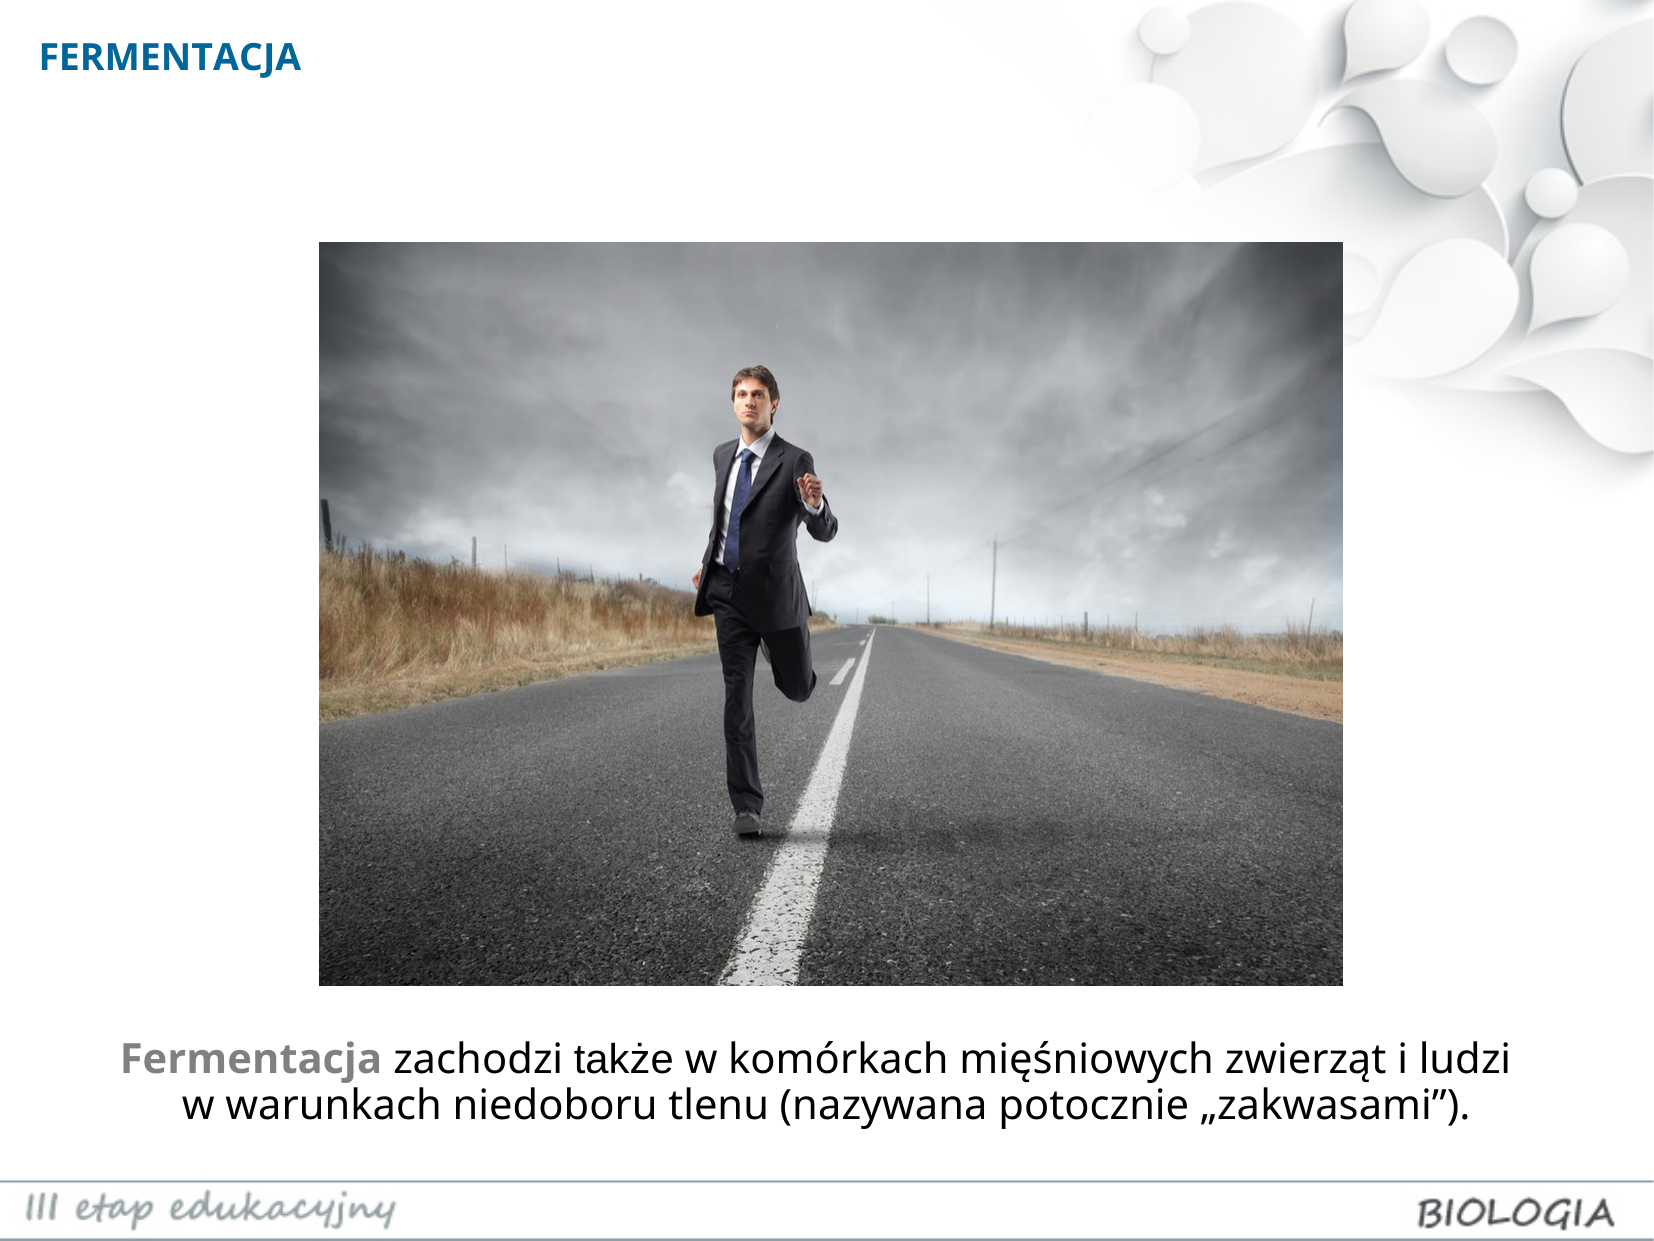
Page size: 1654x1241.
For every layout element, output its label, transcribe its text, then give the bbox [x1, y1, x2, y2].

text_box FERMENTACJA [23, 29, 1276, 87]
title Fermentacja zachodzi także w komórkach mięśniowych zwierząt i ludzi w warunkach niedoboru tlenu (nazywana potocznie „zakwasami”). [82, 943, 1571, 1130]
picture [0, 0, 1654, 1241]
